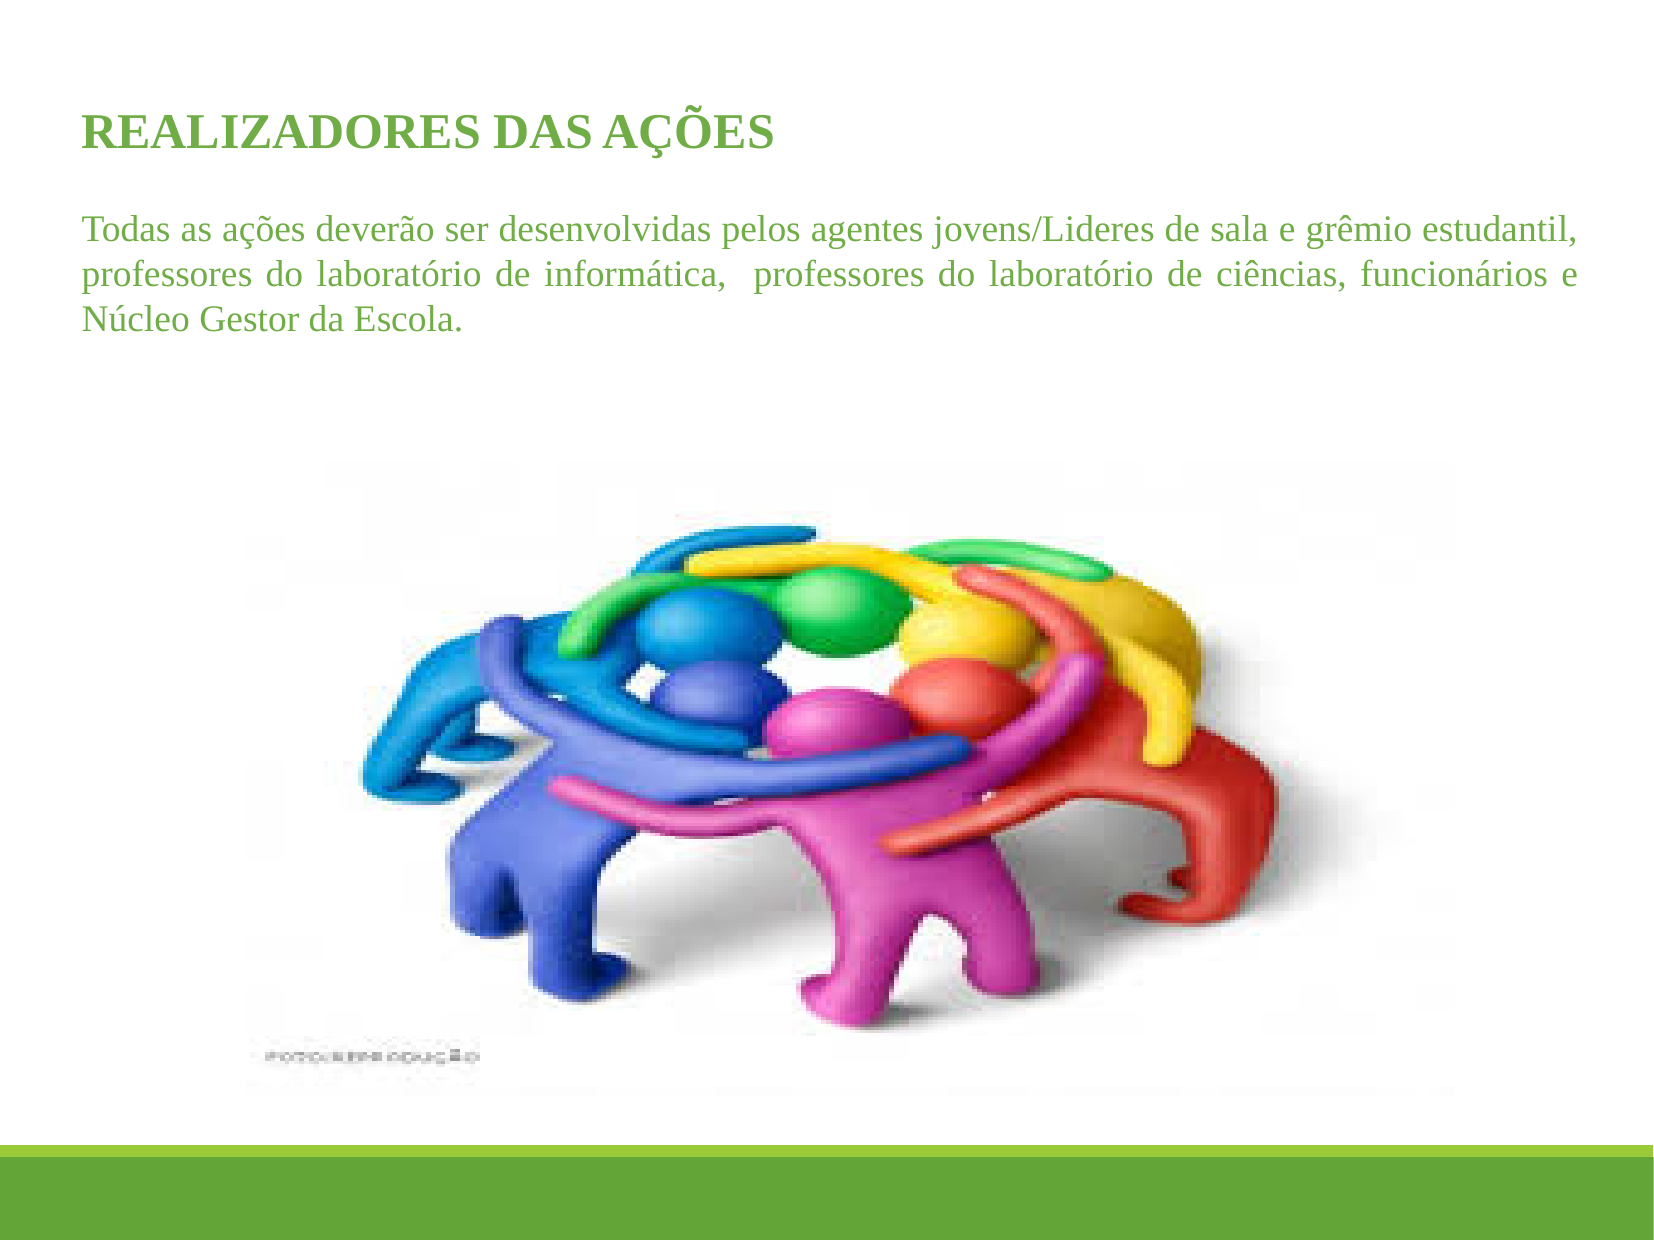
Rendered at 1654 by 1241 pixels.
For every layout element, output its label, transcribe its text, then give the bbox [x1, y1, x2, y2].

picture [246, 461, 1455, 1096]
text_box REALIZADORES DAS AÇÕES Todas as ações deverão ser desenvolvidas pelos agentes jovens/Lideres de sala e grêmio estudantil, professores do laboratório de informática, professores do laboratório de ciências, funcionários e Núcleo Gestor da Escola. [67, 91, 1634, 391]
